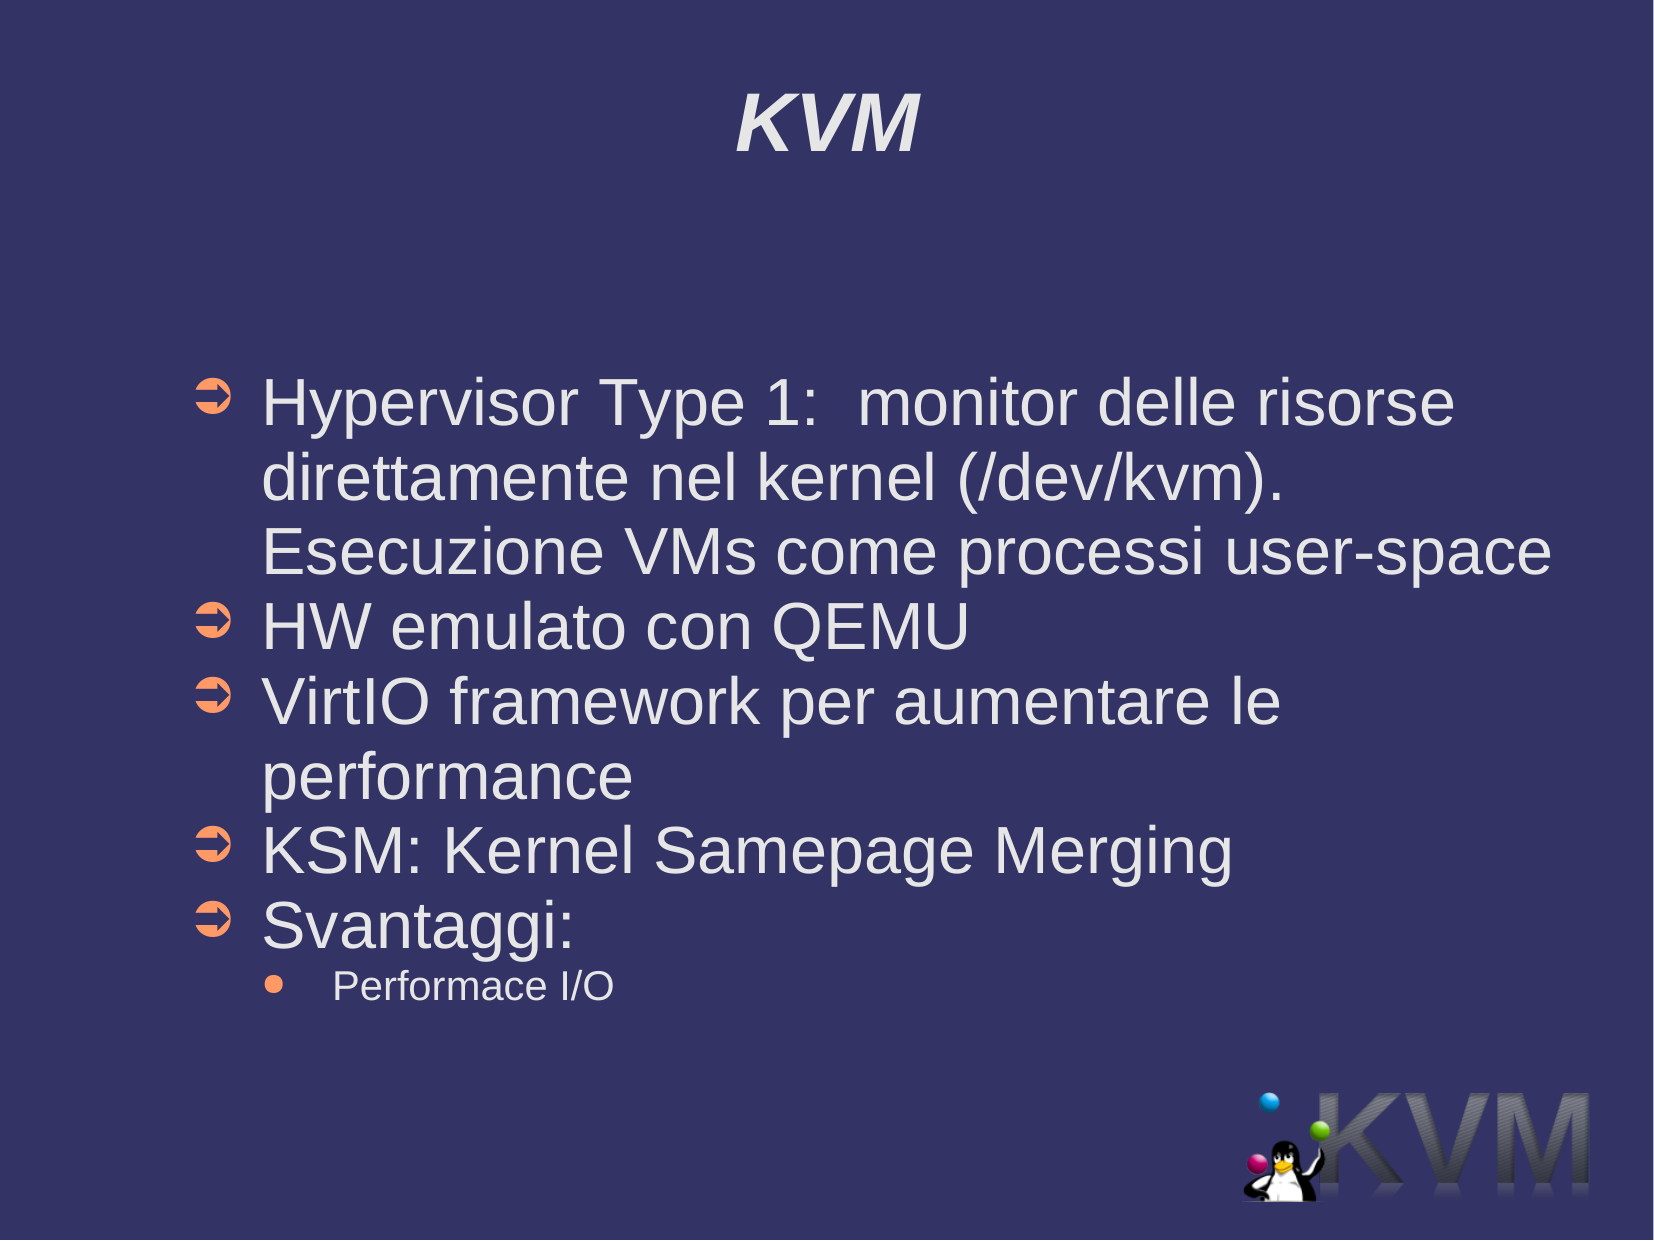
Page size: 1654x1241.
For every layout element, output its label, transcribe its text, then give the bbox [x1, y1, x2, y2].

picture [1242, 1092, 1595, 1202]
title KVM [121, 19, 1534, 227]
list Hypervisor Type 1: monitor delle risorse direttamente nel kernel (/dev/kvm). Esecuzione VMs come processi user-space HW emulato con QEMU VirtIO framework per aumentare le performance KSM: Kernel Samepage Merging Svantaggi: Performace I/O [178, 364, 1570, 1147]
